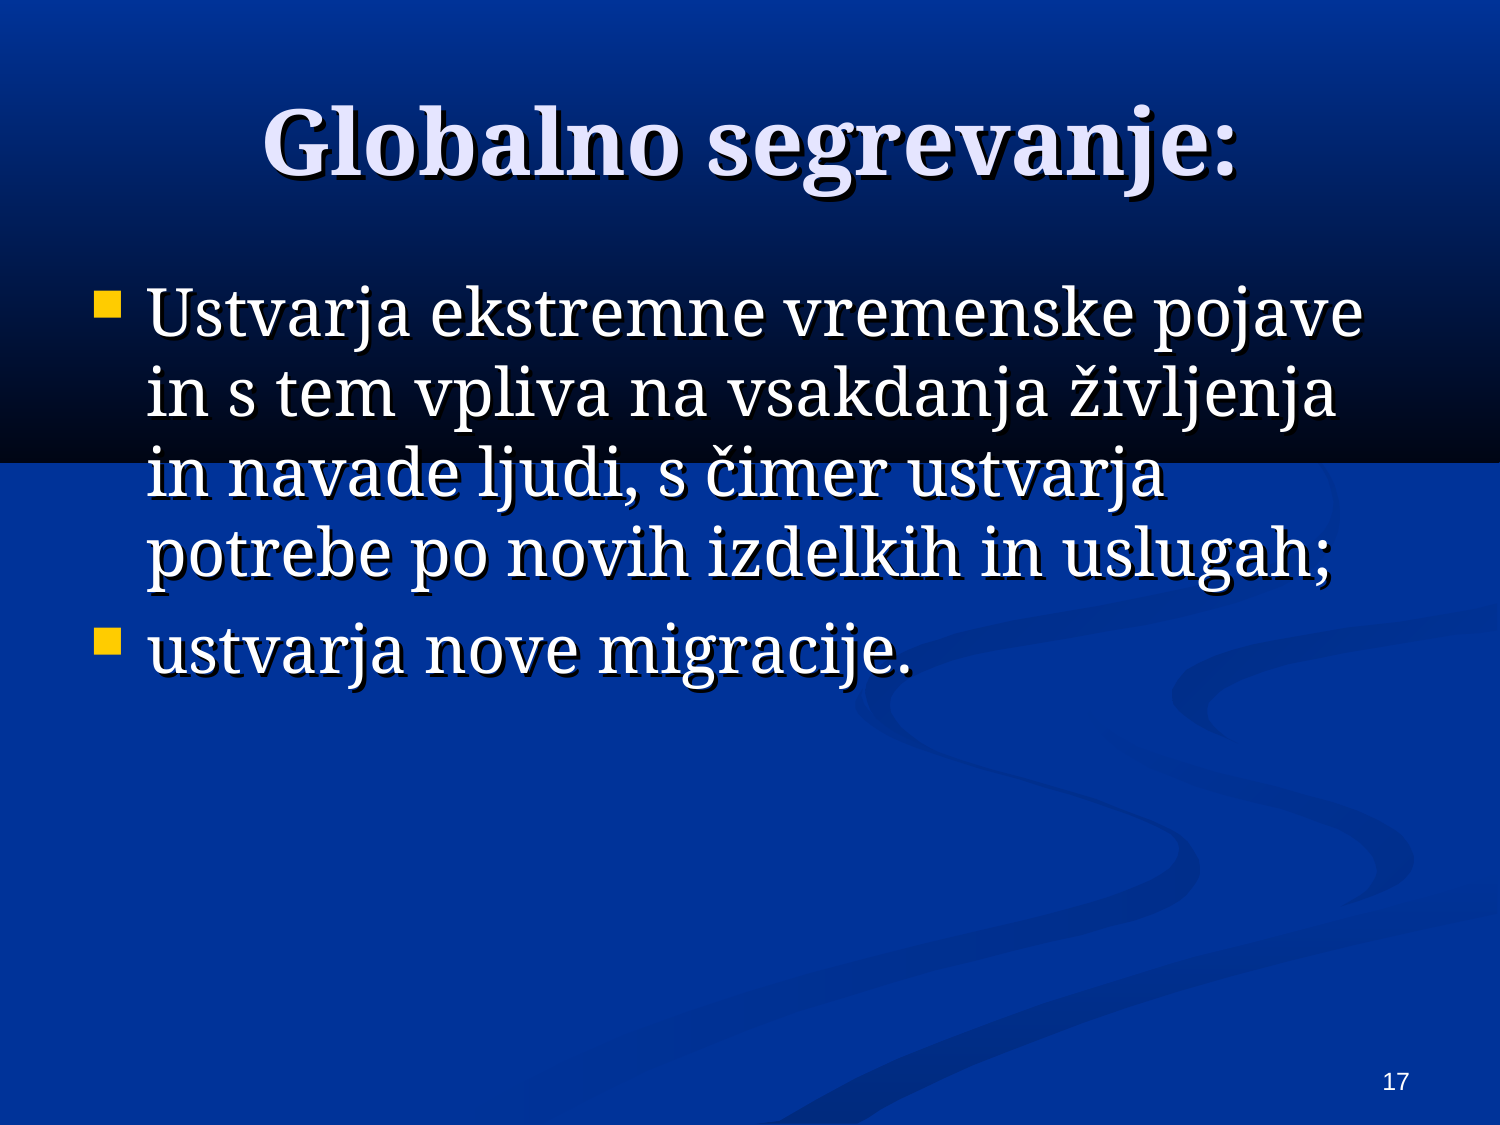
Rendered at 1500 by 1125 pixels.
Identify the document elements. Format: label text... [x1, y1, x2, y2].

text_box <number> [1074, 1024, 1426, 1104]
list Ustvarja ekstremne vremenske pojave in s tem vpliva na vsakdanja življenja in navade ljudi, s čimer ustvarja potrebe po novih izdelkih in uslugah; ustvarja nove migracije. [75, 262, 1426, 1006]
title Globalno segrevanje: [75, 45, 1426, 233]
